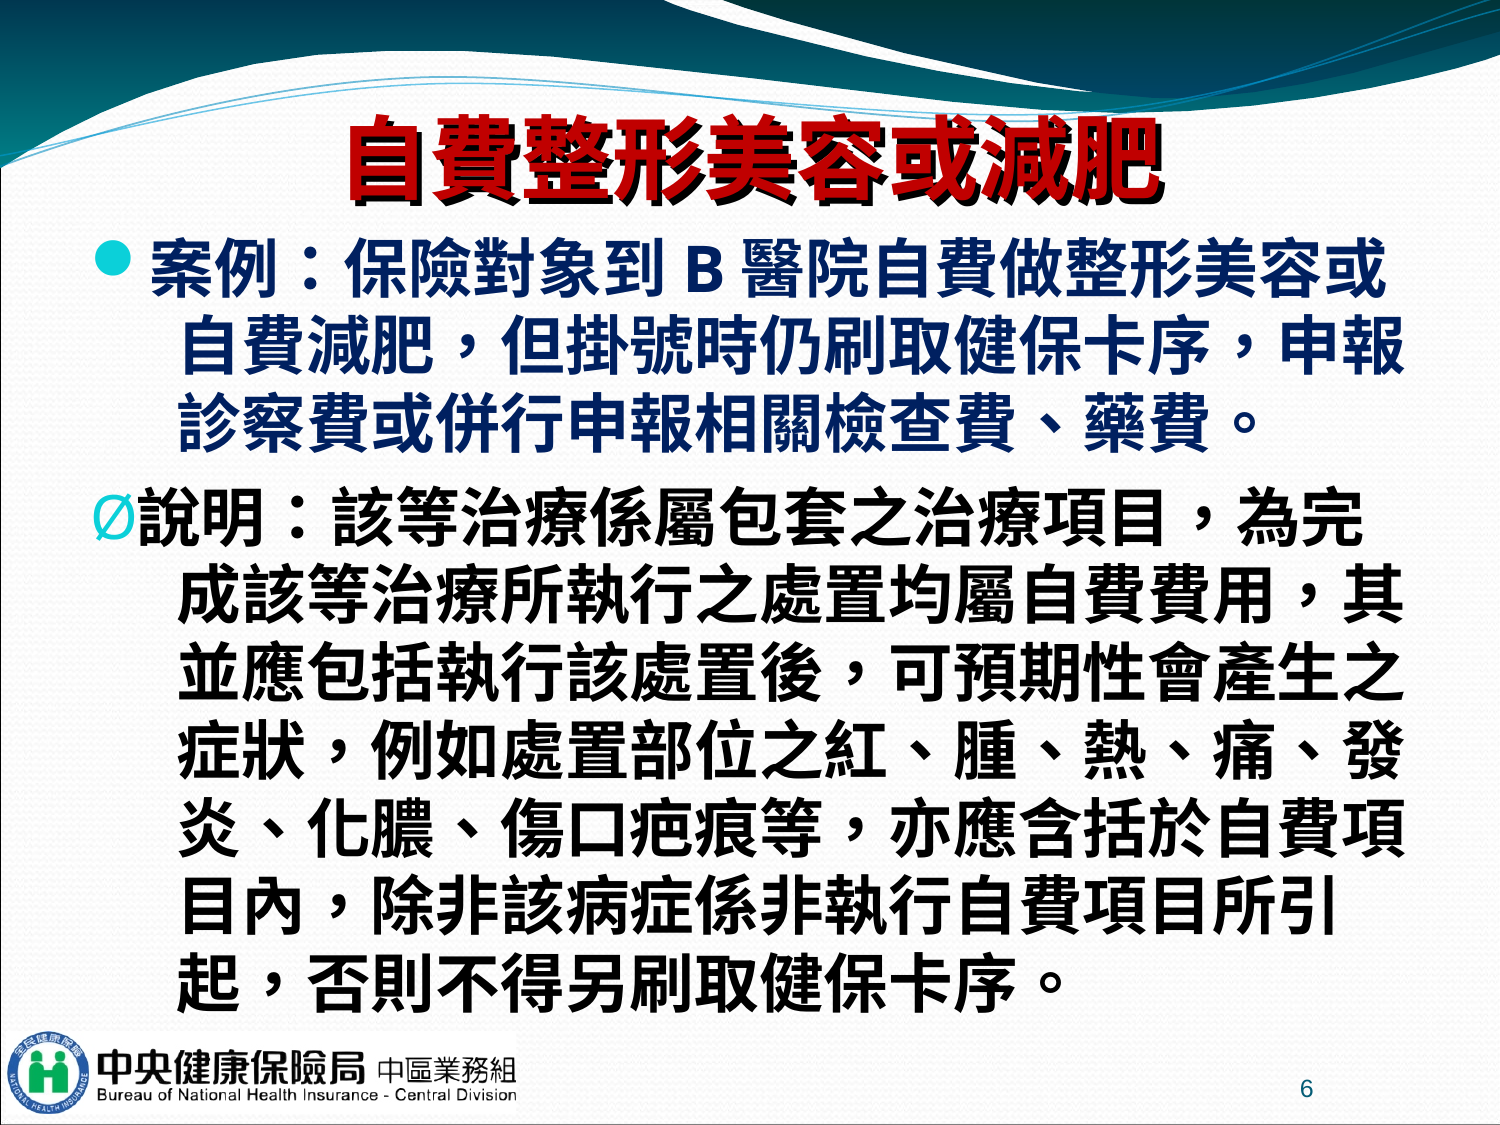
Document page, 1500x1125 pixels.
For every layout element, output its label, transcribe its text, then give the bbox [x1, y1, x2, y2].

text_box [1299, 1042, 1426, 1103]
list 案例：保險對象到B醫院自費做整形美容或自費減肥，但掛號時仍刷取健保卡序，申報診察費或併行申報相關檢查費、藥費。 說明：該等治療係屬包套之治療項目，為完成該等治療所執行之處置均屬自費費用，其並應包括執行該處置後，可預期性會產生之症狀，例如處置部位之紅、腫、熱、痛、發炎、化膿、傷口疤痕等，亦應含括於自費項目內，除非該病症係非執行自費項目所引起，否則不得另刷取健保卡序。 [75, 220, 1426, 1083]
title 自費整形美容或減肥 [75, 58, 1426, 220]
